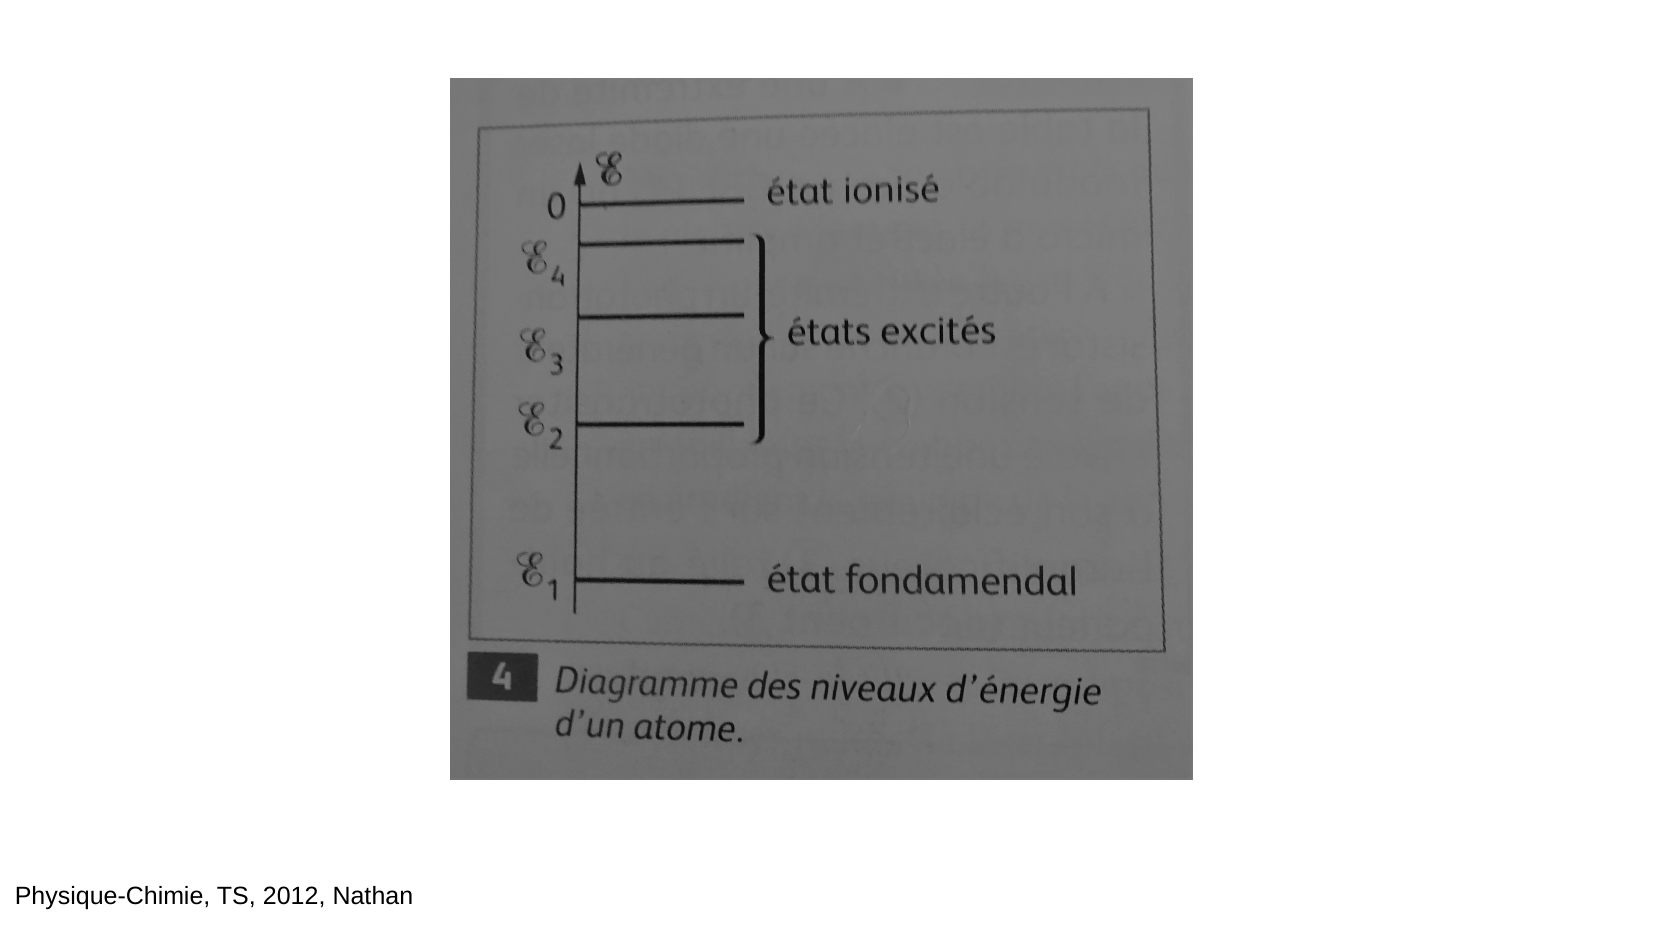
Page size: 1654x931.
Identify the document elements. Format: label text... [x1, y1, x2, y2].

picture [450, 78, 1193, 780]
text_box Physique-Chimie, TS, 2012, Nathan [0, 874, 544, 931]
